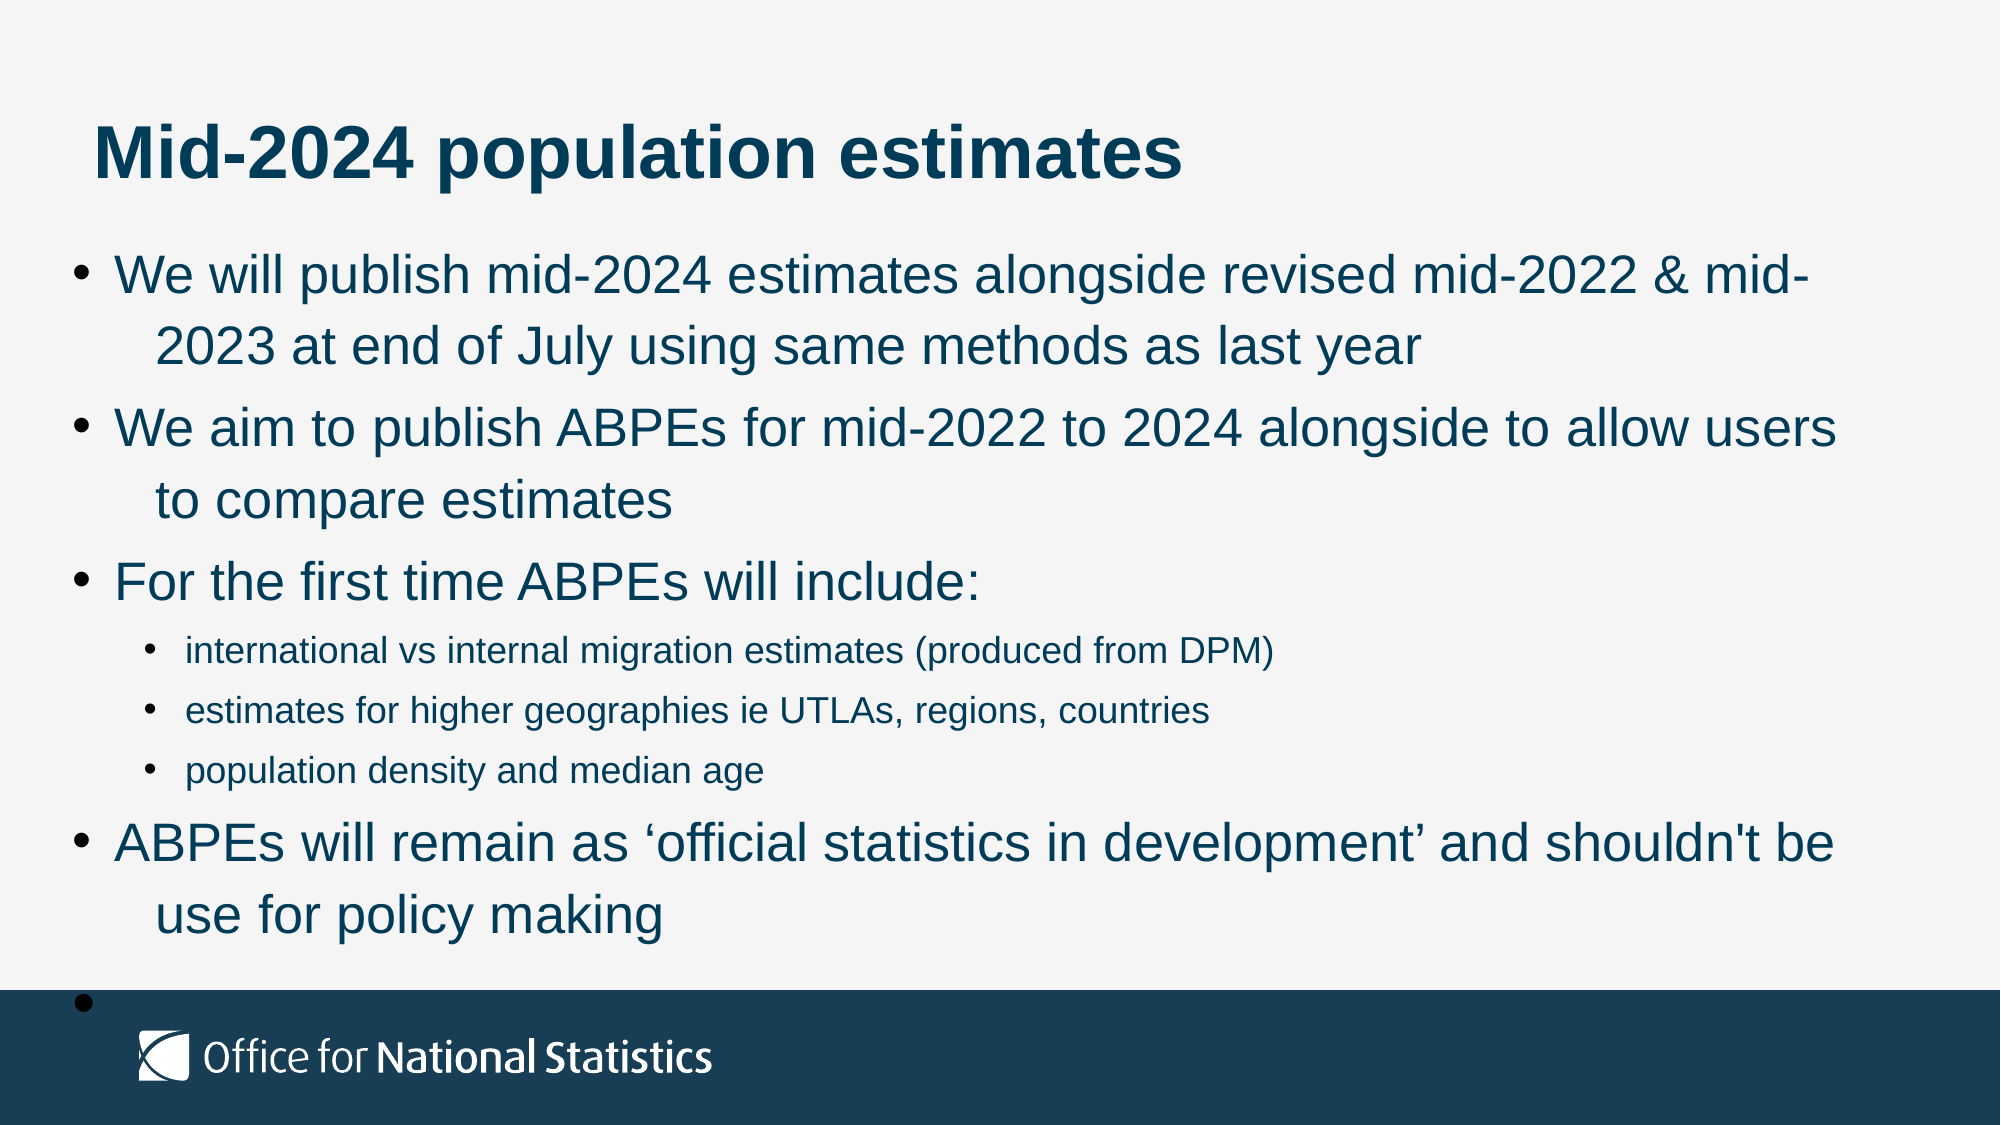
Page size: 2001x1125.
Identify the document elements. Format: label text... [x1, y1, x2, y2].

list We will publish mid-2024 estimates alongside revised mid-2022 & mid-2023 at end of July using same methods as last year We aim to publish ABPEs for mid-2022 to 2024 alongside to allow users to compare estimates For the first time ABPEs will include: international vs internal migration estimates (produced from DPM) estimates for higher geographies ie UTLAs, regions, countries population density and median age ABPEs will remain as ‘official statistics in development’ and shouldn't be use for policy making [72, 232, 1895, 1044]
title Mid-2024 population estimates [94, 110, 1820, 198]
